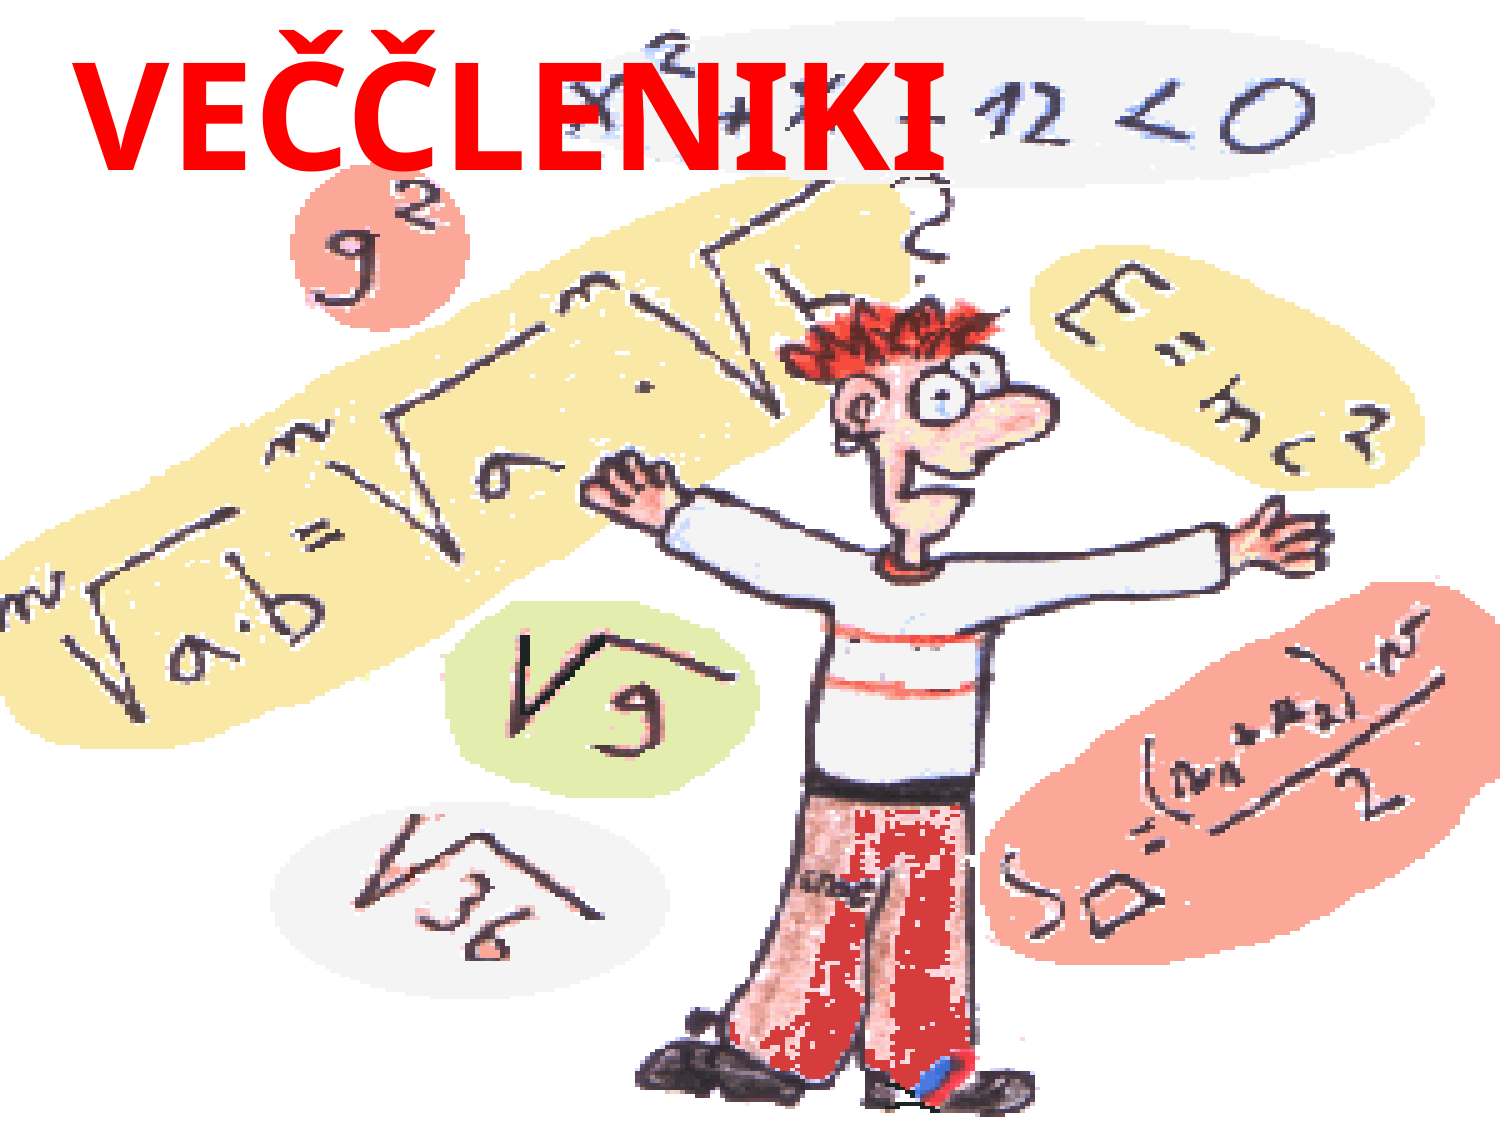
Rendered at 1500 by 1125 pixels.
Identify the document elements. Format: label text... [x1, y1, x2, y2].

picture [0, 0, 1500, 1125]
title VEČČLENIKI [0, 0, 1022, 220]
